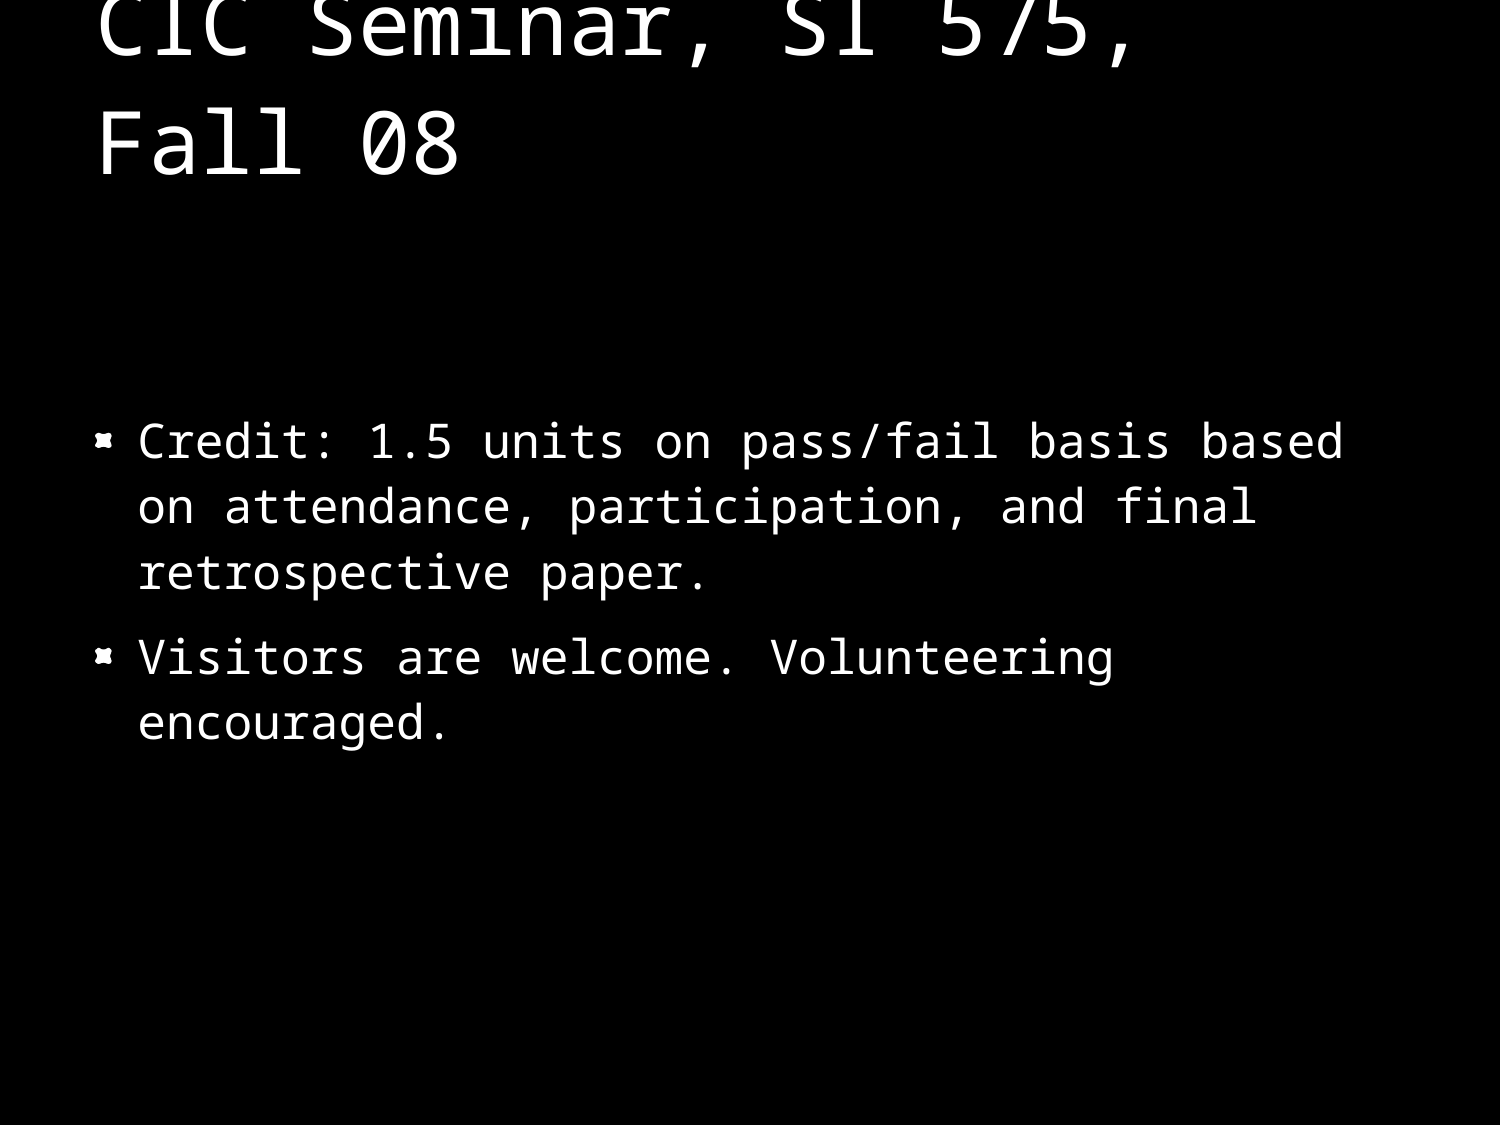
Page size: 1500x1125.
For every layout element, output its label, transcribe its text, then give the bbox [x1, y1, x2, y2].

list Credit: 1.5 units on pass/fail basis based on attendance, participation, and final retrospective paper. Visitors are welcome. Volunteering encouraged. [90, 148, 1409, 1013]
title CIC Seminar, SI 575, Fall 08 [90, 0, 1409, 148]
